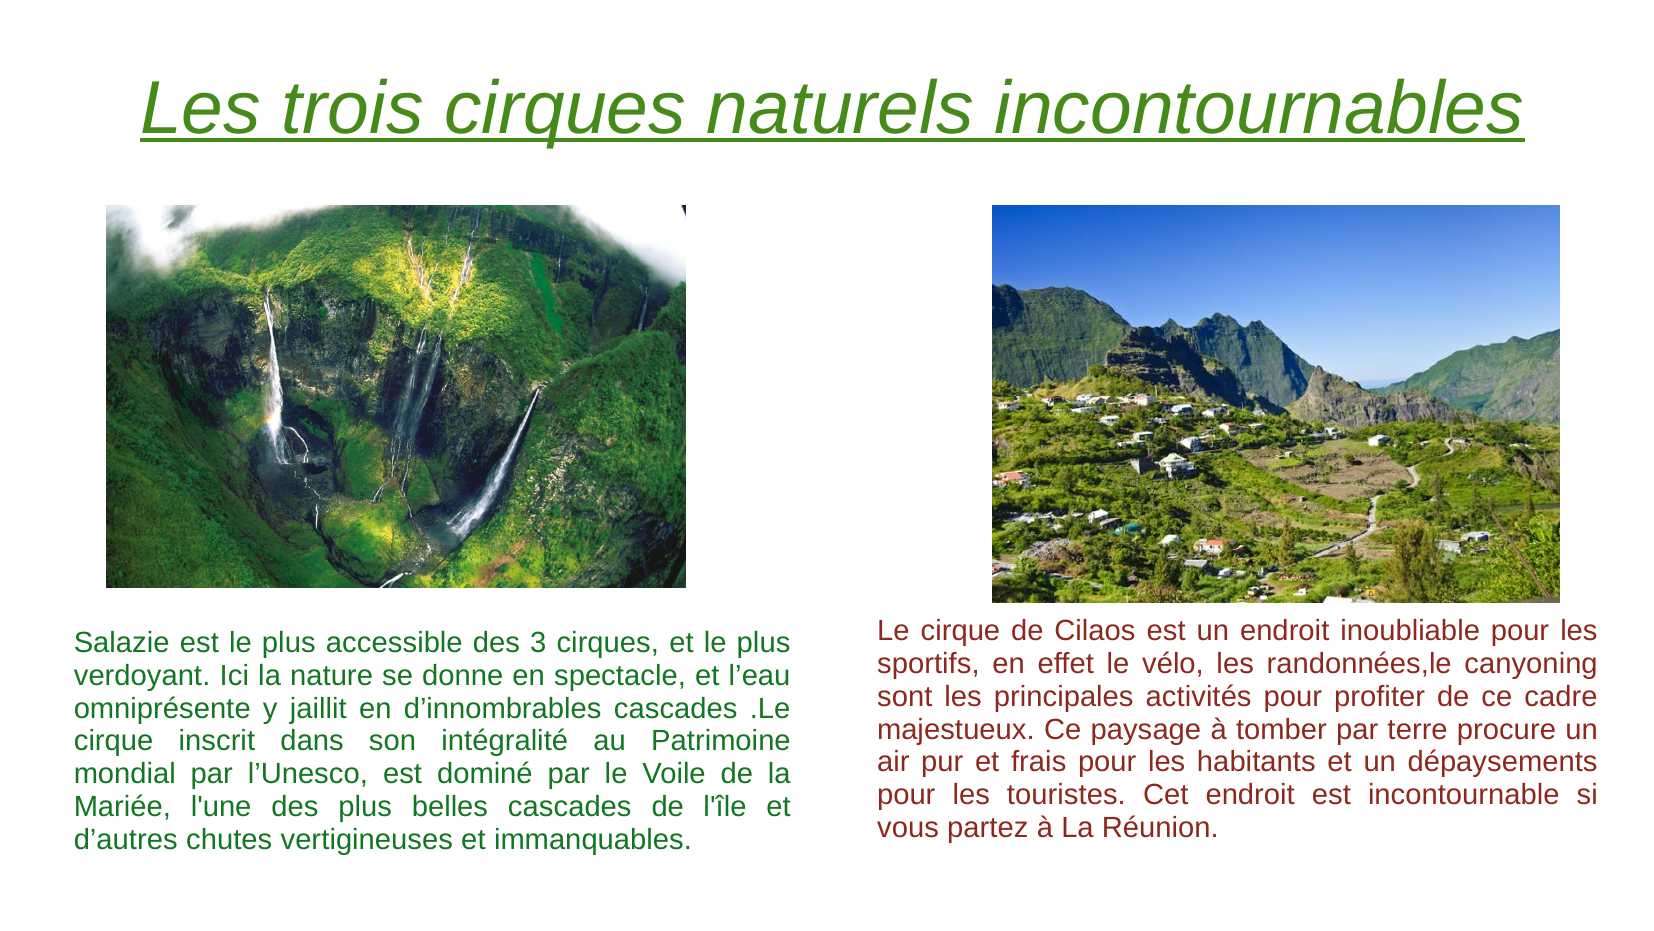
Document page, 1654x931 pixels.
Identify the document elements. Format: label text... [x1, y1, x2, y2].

title Les trois cirques naturels incontournables [94, 51, 1571, 157]
text_box Le cirque de Cilaos est un endroit inoubliable pour les sportifs, en effet le vélo, les randonnées,le canyoning sont les principales activités pour profiter de ce cadre majestueux. Ce paysage à tomber par terre procure un air pur et frais pour les habitants et un dépaysements pour les touristes. Cet endroit est incontournable si vous partez à La Réunion. [862, 606, 1619, 898]
picture [106, 205, 686, 588]
text_box Salazie est le plus accessible des 3 cirques, et le plus verdoyant. Ici la nature se donne en spectacle, et l’eau omniprésente y jaillit en d’innombrables cascades .Le cirque inscrit dans son intégralité au Patrimoine mondial par l’Unesco, est dominé par le Voile de la Mariée, l'une des plus belles cascades de l'île et d’autres chutes vertigineuses et immanquables. [58, 618, 815, 905]
picture [992, 205, 1560, 603]
